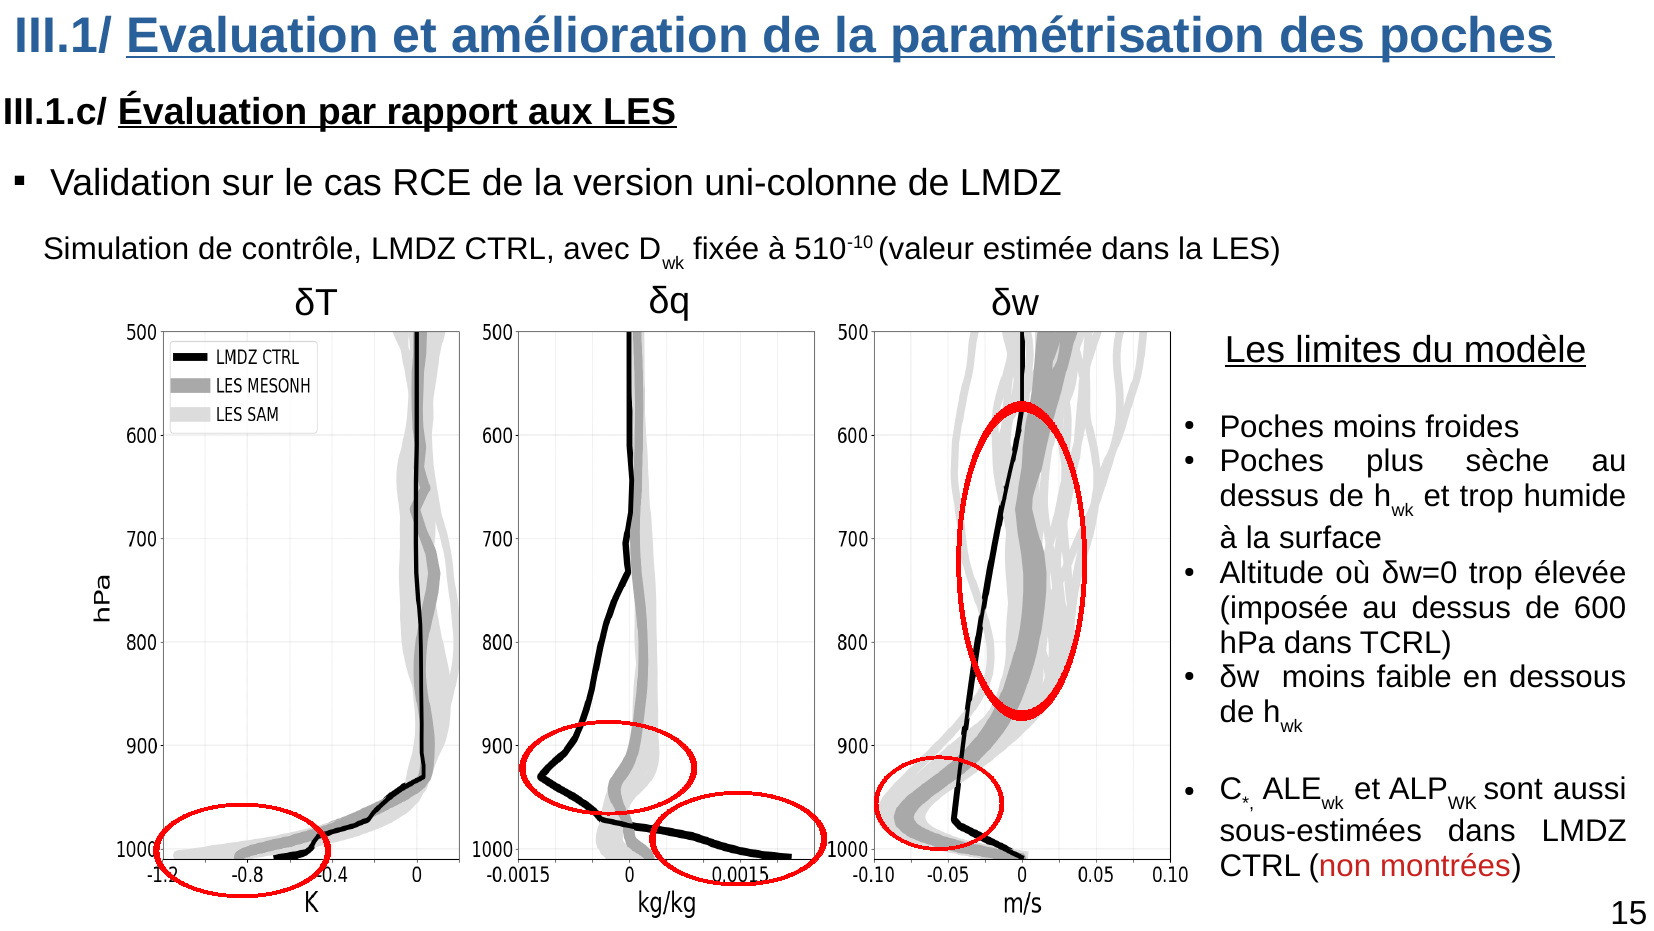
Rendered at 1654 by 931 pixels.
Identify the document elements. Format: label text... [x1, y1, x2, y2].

text_box [874, 755, 1004, 851]
text_box Les limites du modèle [1157, 321, 1654, 378]
text_box δq [602, 281, 733, 329]
text_box [519, 720, 697, 816]
text_box Poches moins froides Poches plus sèche au dessus de hwk et trop humide à la surface Altitude où δw=0 trop élevée (imposée au dessus de 600 hPa dans TCRL) δw moins faible en dessous de hwk C*, ALEwk et ALPWK sont aussi sous-estimées dans LMDZ CTRL (non montrées) [1169, 401, 1642, 891]
text_box 15 [1595, 887, 1654, 931]
text_box Validation sur le cas RCE de la version uni-colonne de LMDZ [0, 154, 1642, 211]
text_box Simulation de contrôle, LMDZ CTRL, avec Dwk fixée à 510-10 (valeur estimée dans la LES) [0, 223, 1609, 281]
text_box [153, 803, 331, 898]
text_box [956, 401, 1087, 721]
text_box III.1/ Evaluation et amélioration de la paramétrisation des poches [0, 0, 1654, 83]
text_box III.1.c/ Évaluation par rapport aux LES [0, 82, 1642, 154]
picture [0, 281, 1300, 931]
text_box [649, 791, 827, 886]
text_box δT [248, 281, 378, 331]
text_box δw [944, 281, 1075, 331]
